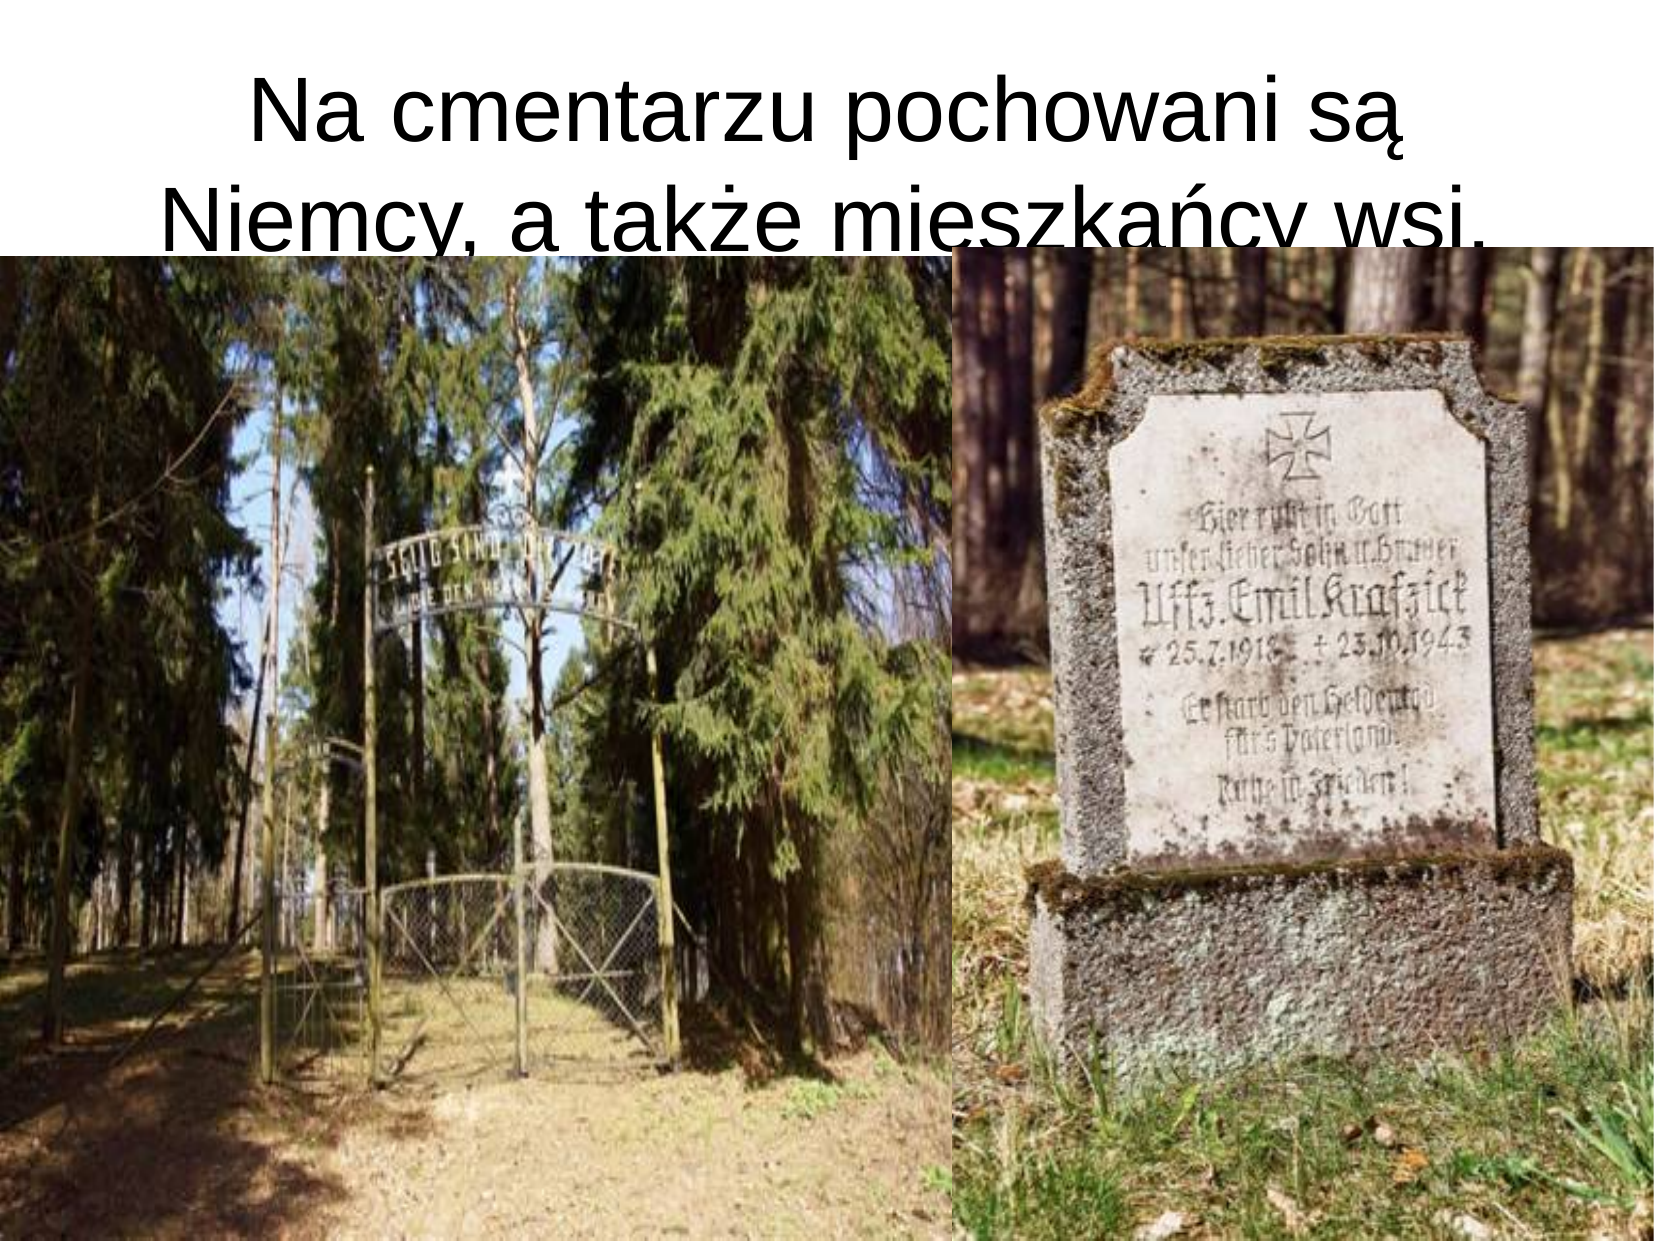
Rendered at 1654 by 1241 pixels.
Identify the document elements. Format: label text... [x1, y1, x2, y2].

title Na cmentarzu pochowani są Niemcy, a także mieszkańcy wsi. [82, 49, 1571, 256]
picture [0, 248, 1654, 1241]
